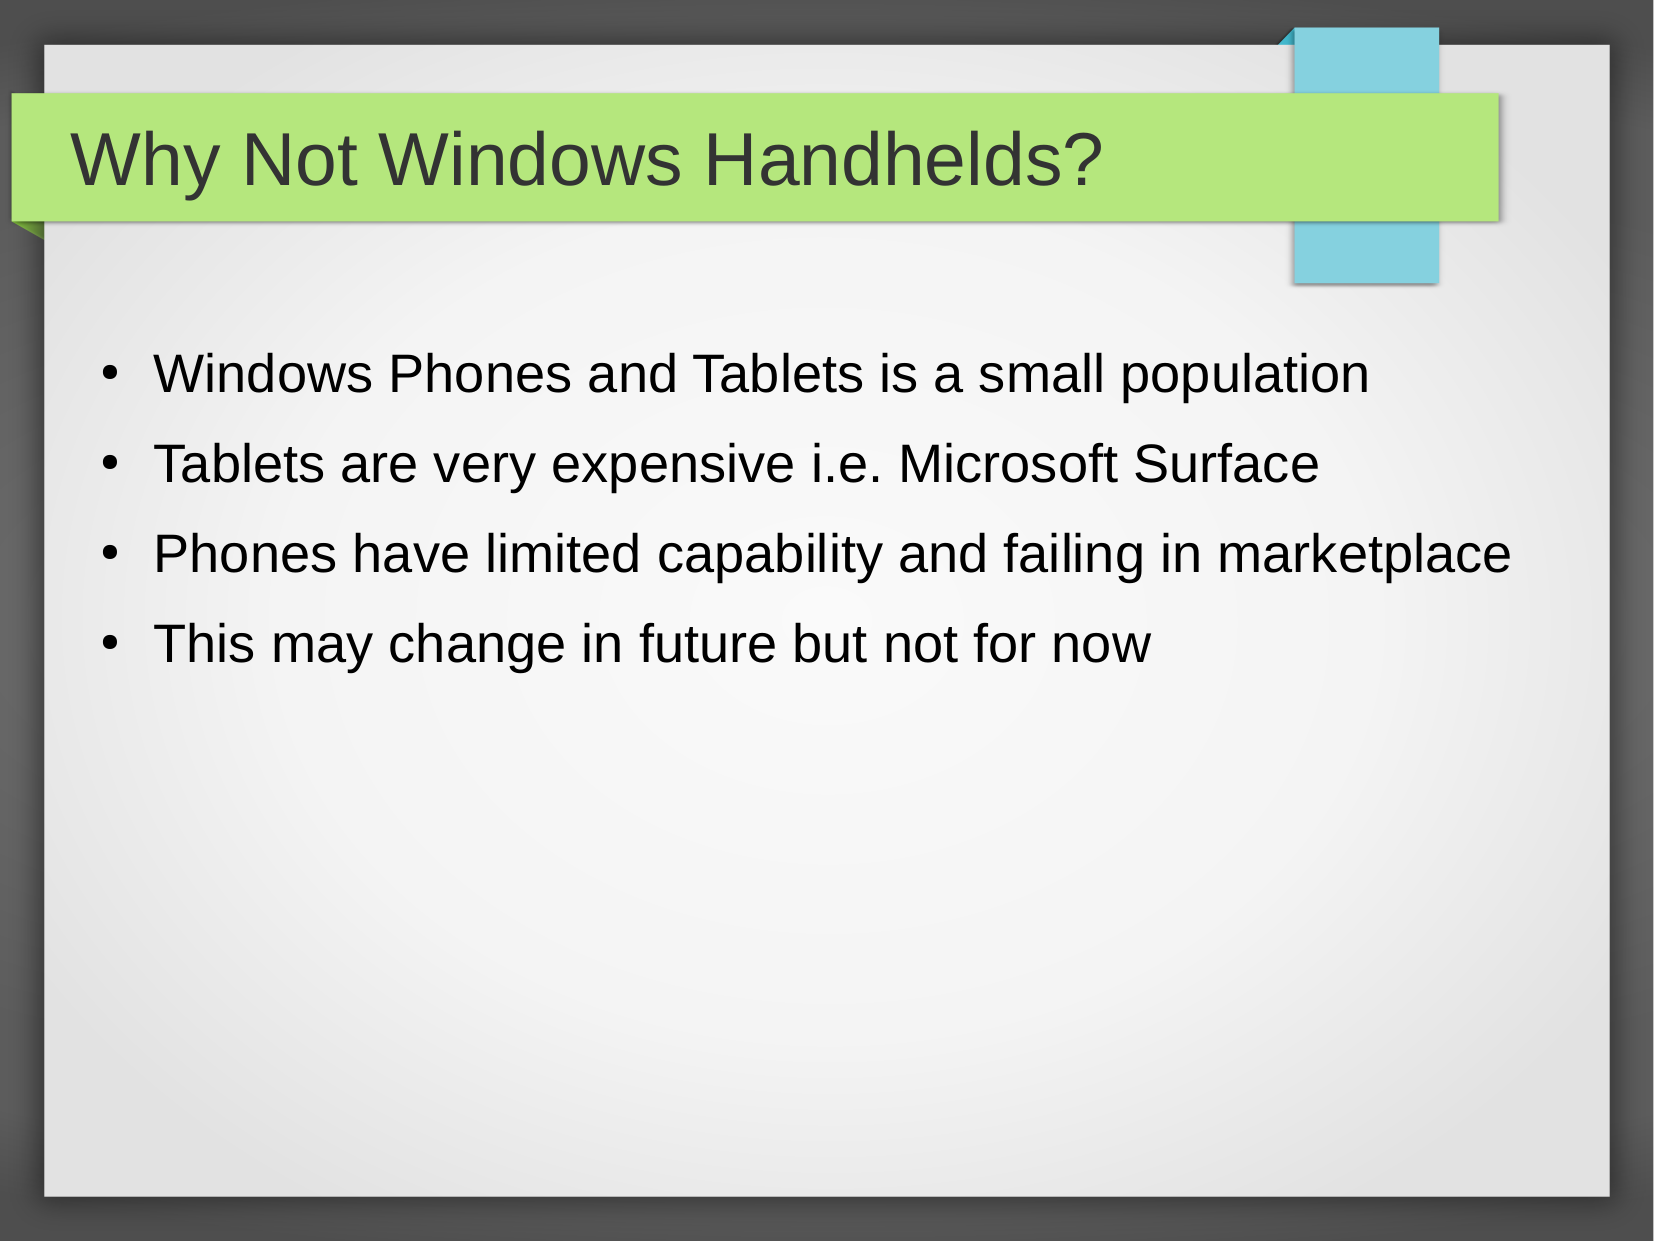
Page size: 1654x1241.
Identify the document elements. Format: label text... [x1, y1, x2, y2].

picture [0, 0, 1654, 1241]
title Why Not Windows Handhelds? [70, 106, 1229, 213]
list Windows Phones and Tablets is a small population Tablets are very expensive i.e. Microsoft Surface Phones have limited capability and failing in marketplace This may change in future but not for now [82, 343, 1538, 1063]
